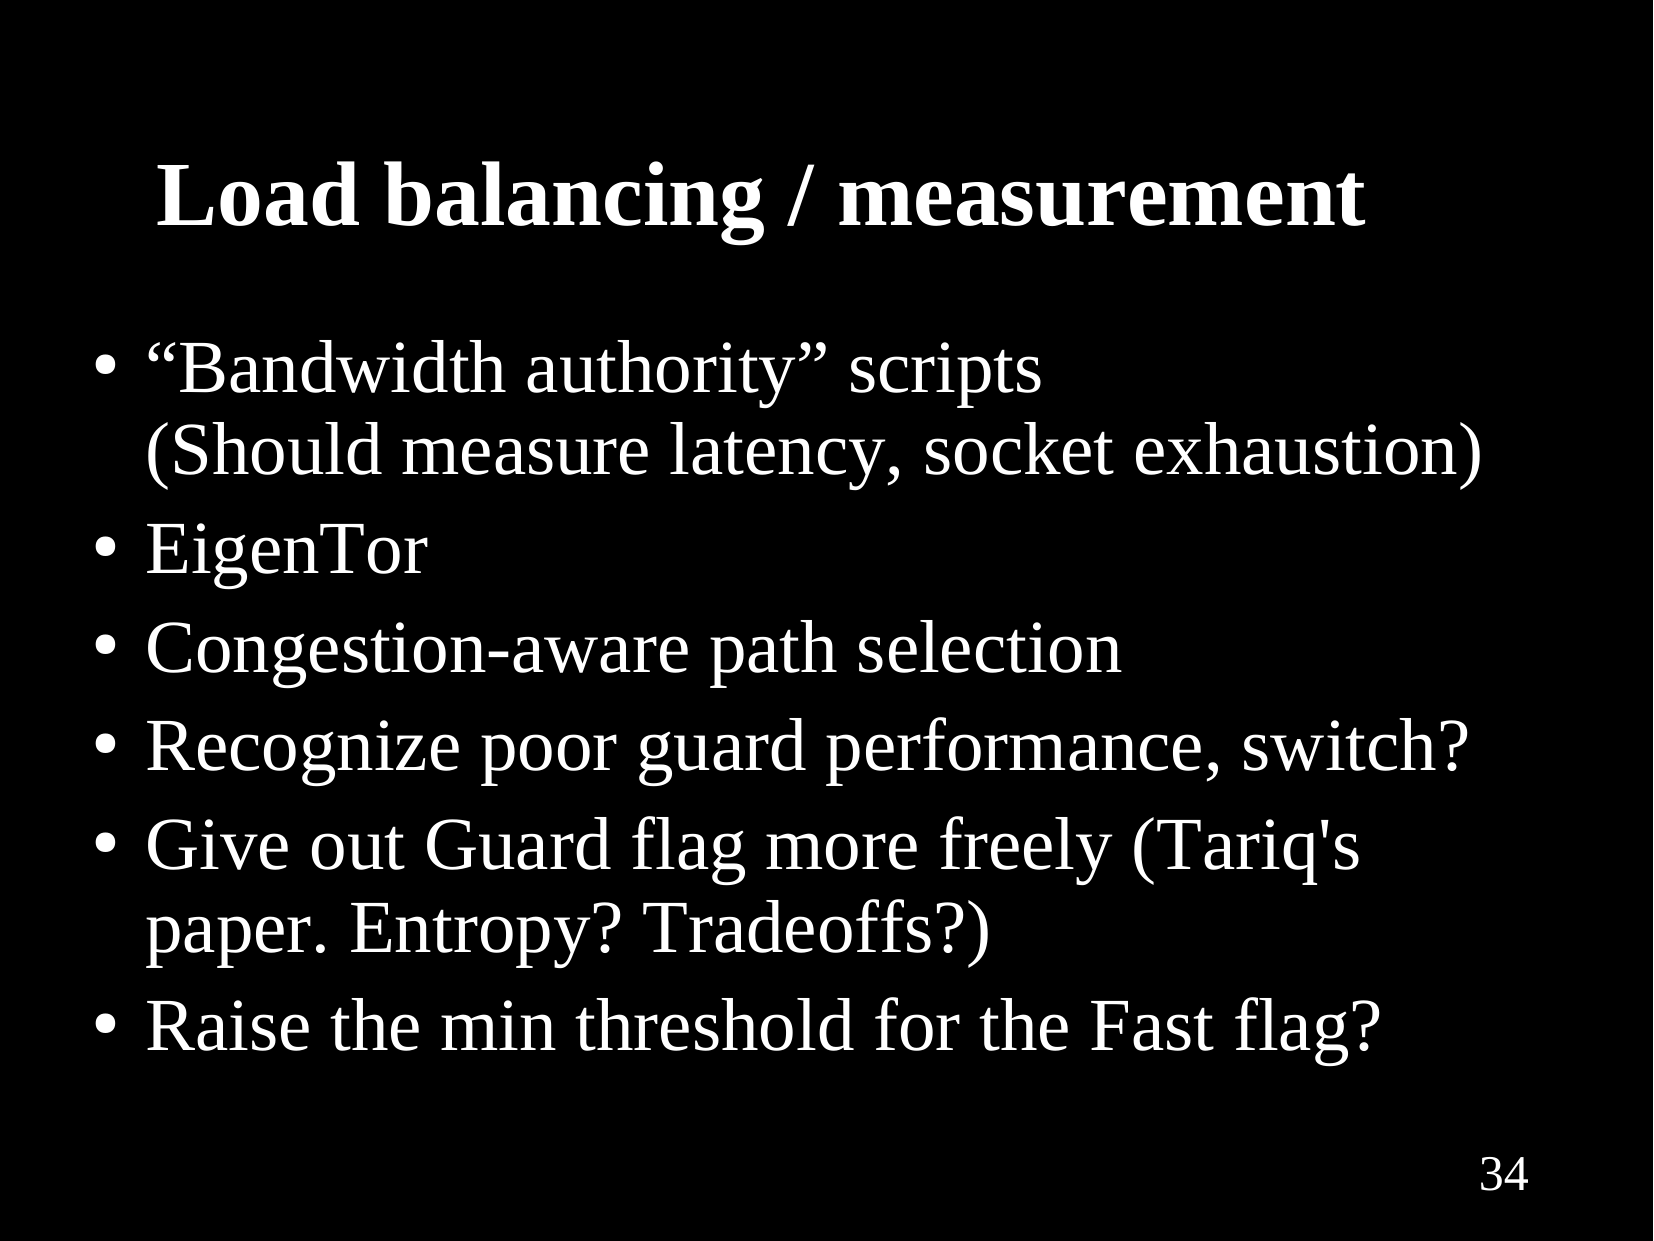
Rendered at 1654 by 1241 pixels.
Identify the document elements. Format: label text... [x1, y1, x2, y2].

title Load balancing / measurement [112, 100, 1413, 288]
list “Bandwidth authority” scripts (Should measure latency, socket exhaustion) EigenTor Congestion-aware path selection Recognize poor guard performance, switch? Give out Guard flag more freely (Tariq's paper. Entropy? Tradeoffs?) Raise the min threshold for the Fast flag? [74, 325, 1539, 1123]
